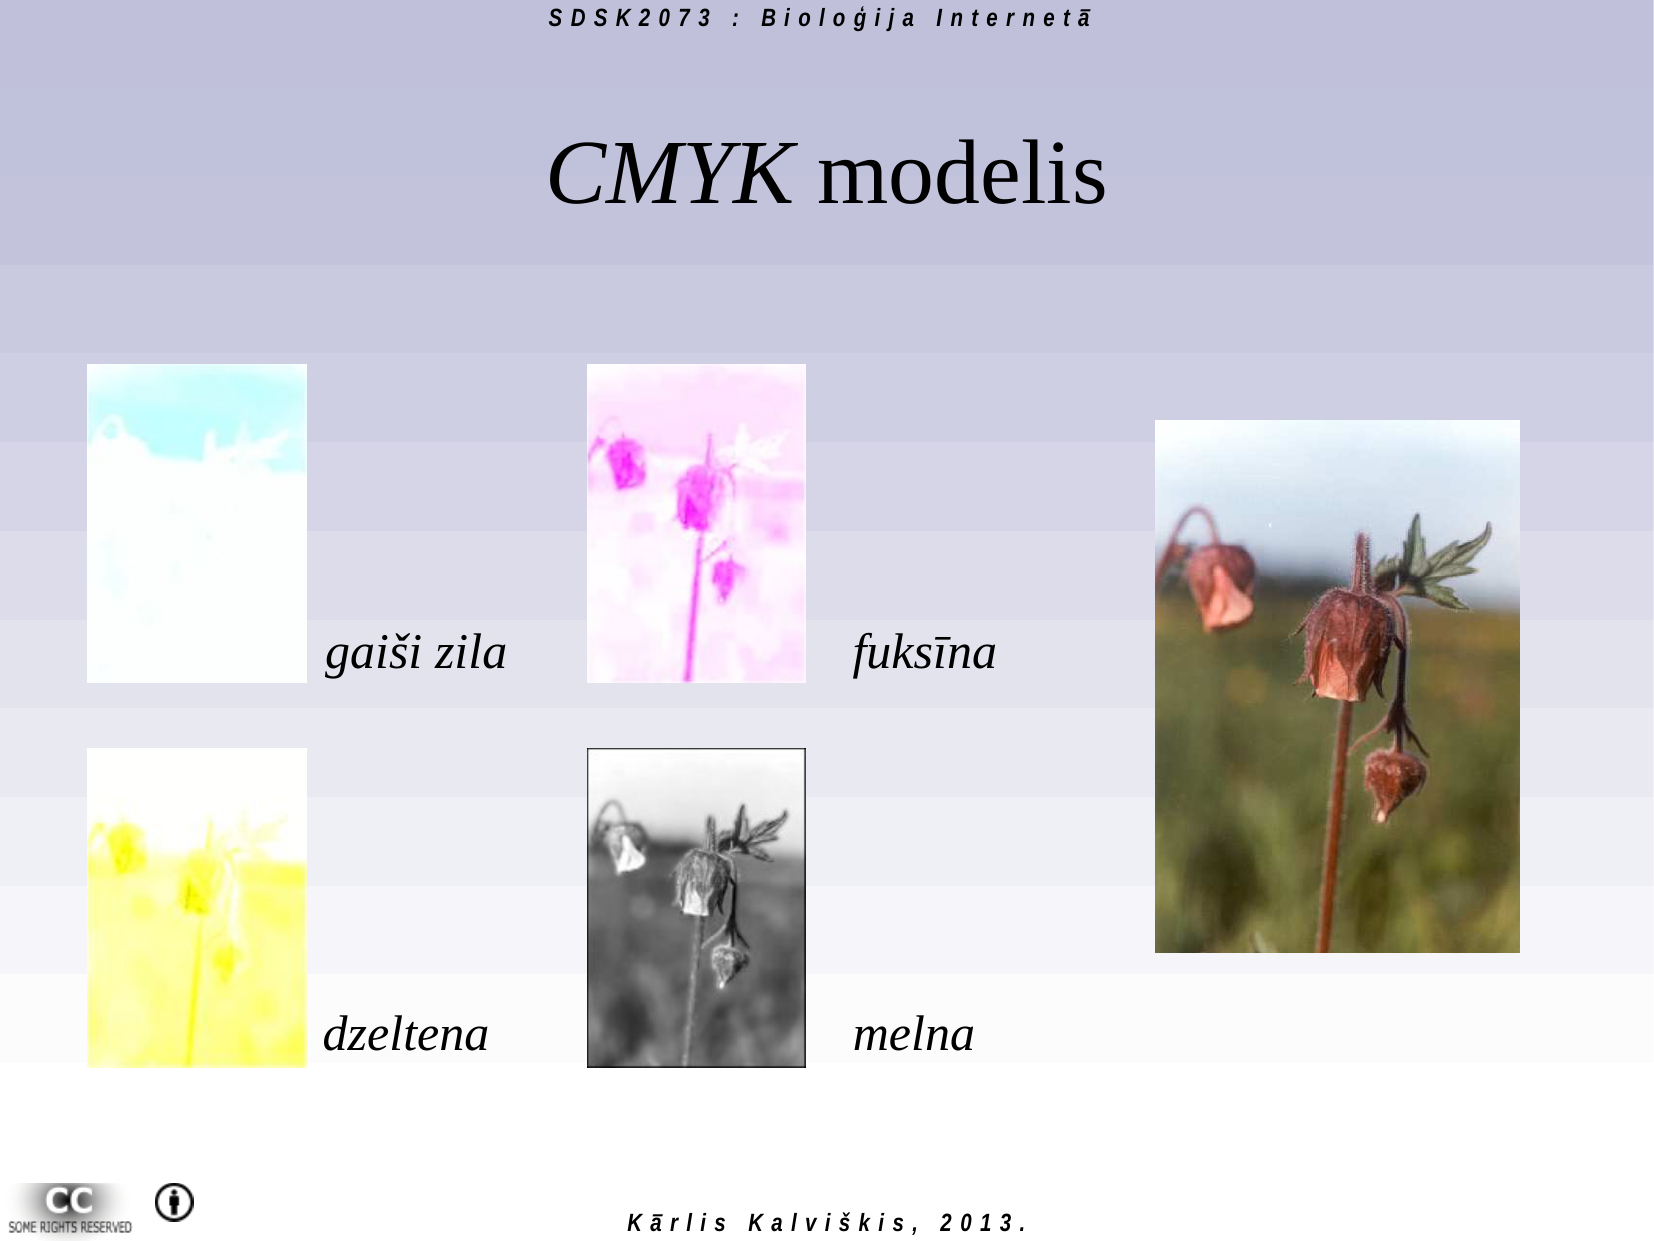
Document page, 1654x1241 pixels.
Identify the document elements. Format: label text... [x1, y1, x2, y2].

text_box fuksīna [852, 624, 998, 680]
text_box melna [852, 1005, 976, 1062]
title CMYK modelis [29, 49, 1625, 296]
text_box dzeltena [322, 1005, 533, 1062]
text_box gaiši zila [325, 624, 508, 680]
picture [0, 0, 1654, 1241]
